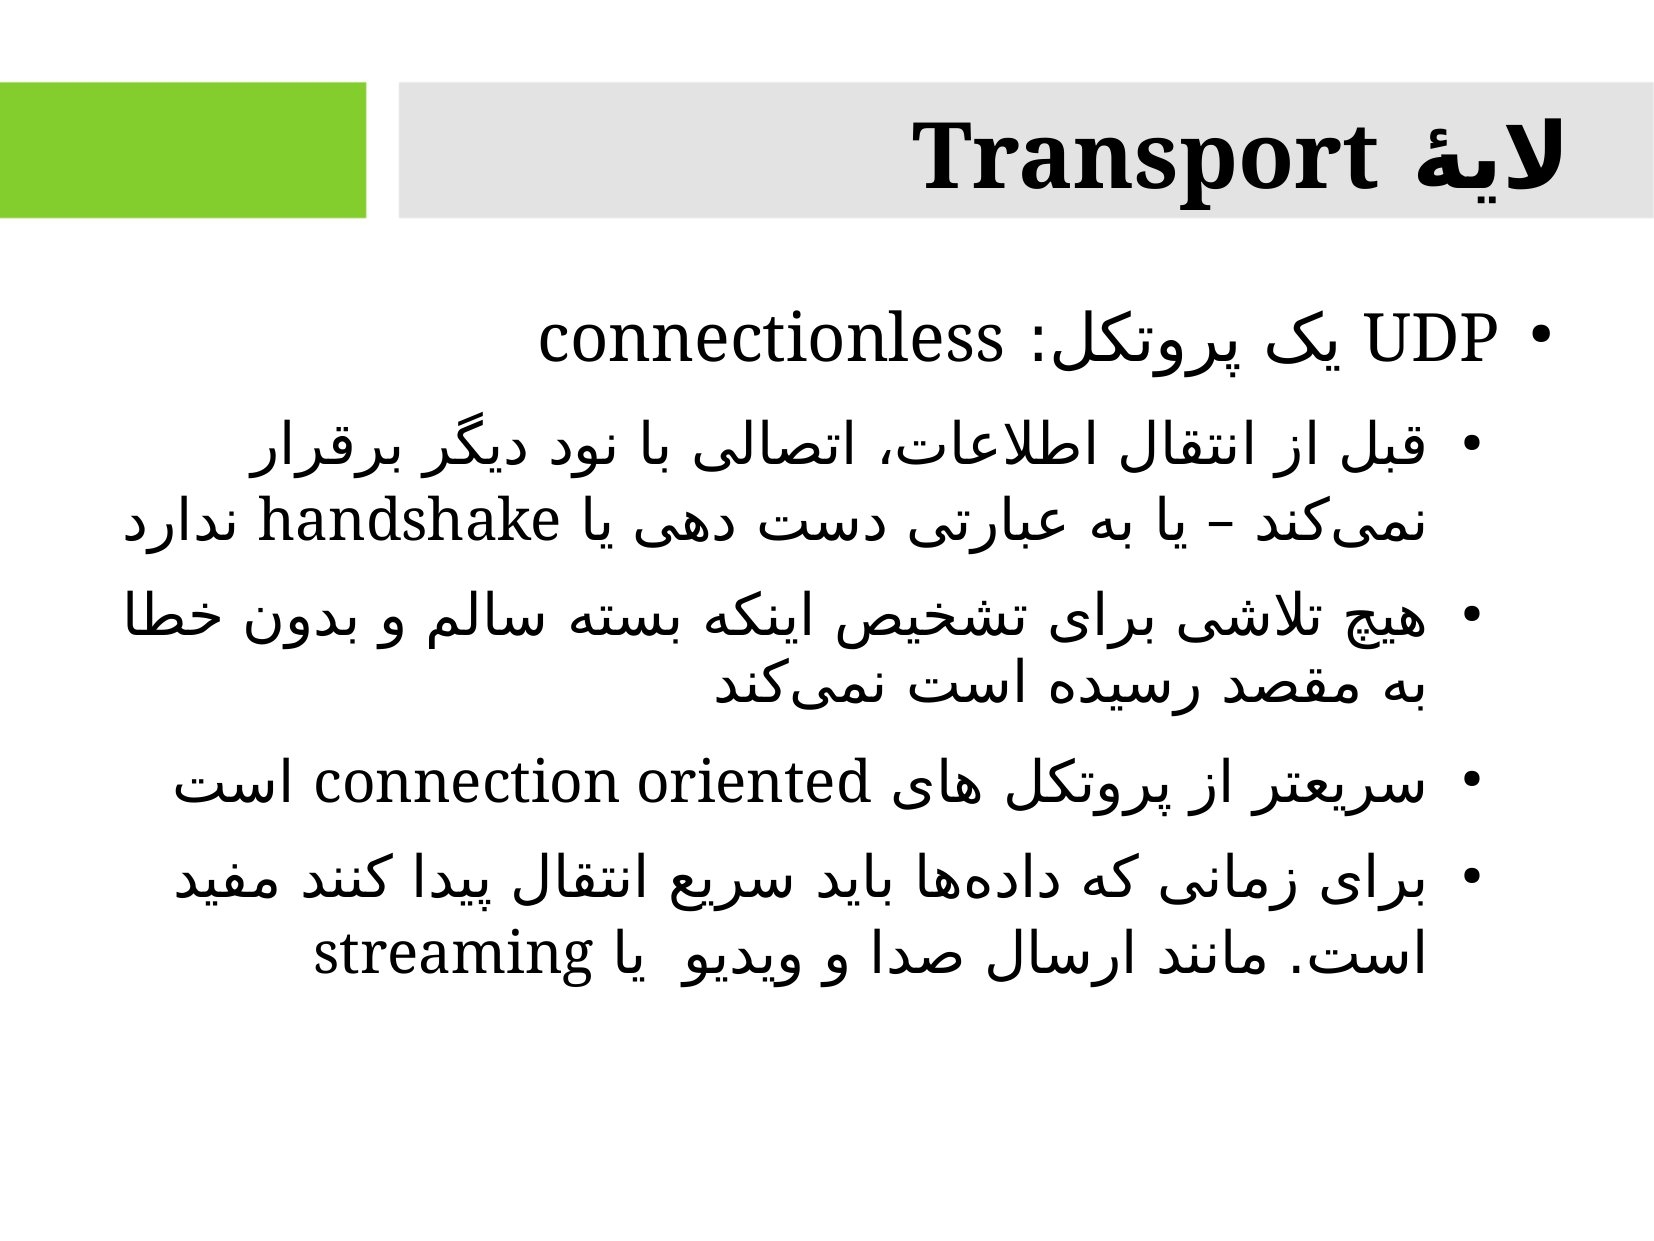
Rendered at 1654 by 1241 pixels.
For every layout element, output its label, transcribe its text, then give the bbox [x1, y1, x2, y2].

list UDP یک پروتکل: connectionless قبل از انتقال اطلاعات، اتصالی با نود دیگر برقرار نمی‌کند – یا به عبارتی دست دهی یا handshake ندارد هیچ تلاشی برای تشخیص اینکه بسته سالم و بدون خطا به مقصد رسیده است نمی‌کند سریعتر از پروتکل های connection oriented است برای زمانی که داده‌ها باید سریع انتقال پیدا کنند مفید است. مانند ارسال صدا و ویدیو یا streaming [82, 290, 1571, 1109]
picture [0, 0, 1654, 1241]
title لایهٔ Transport [82, 49, 1571, 257]
